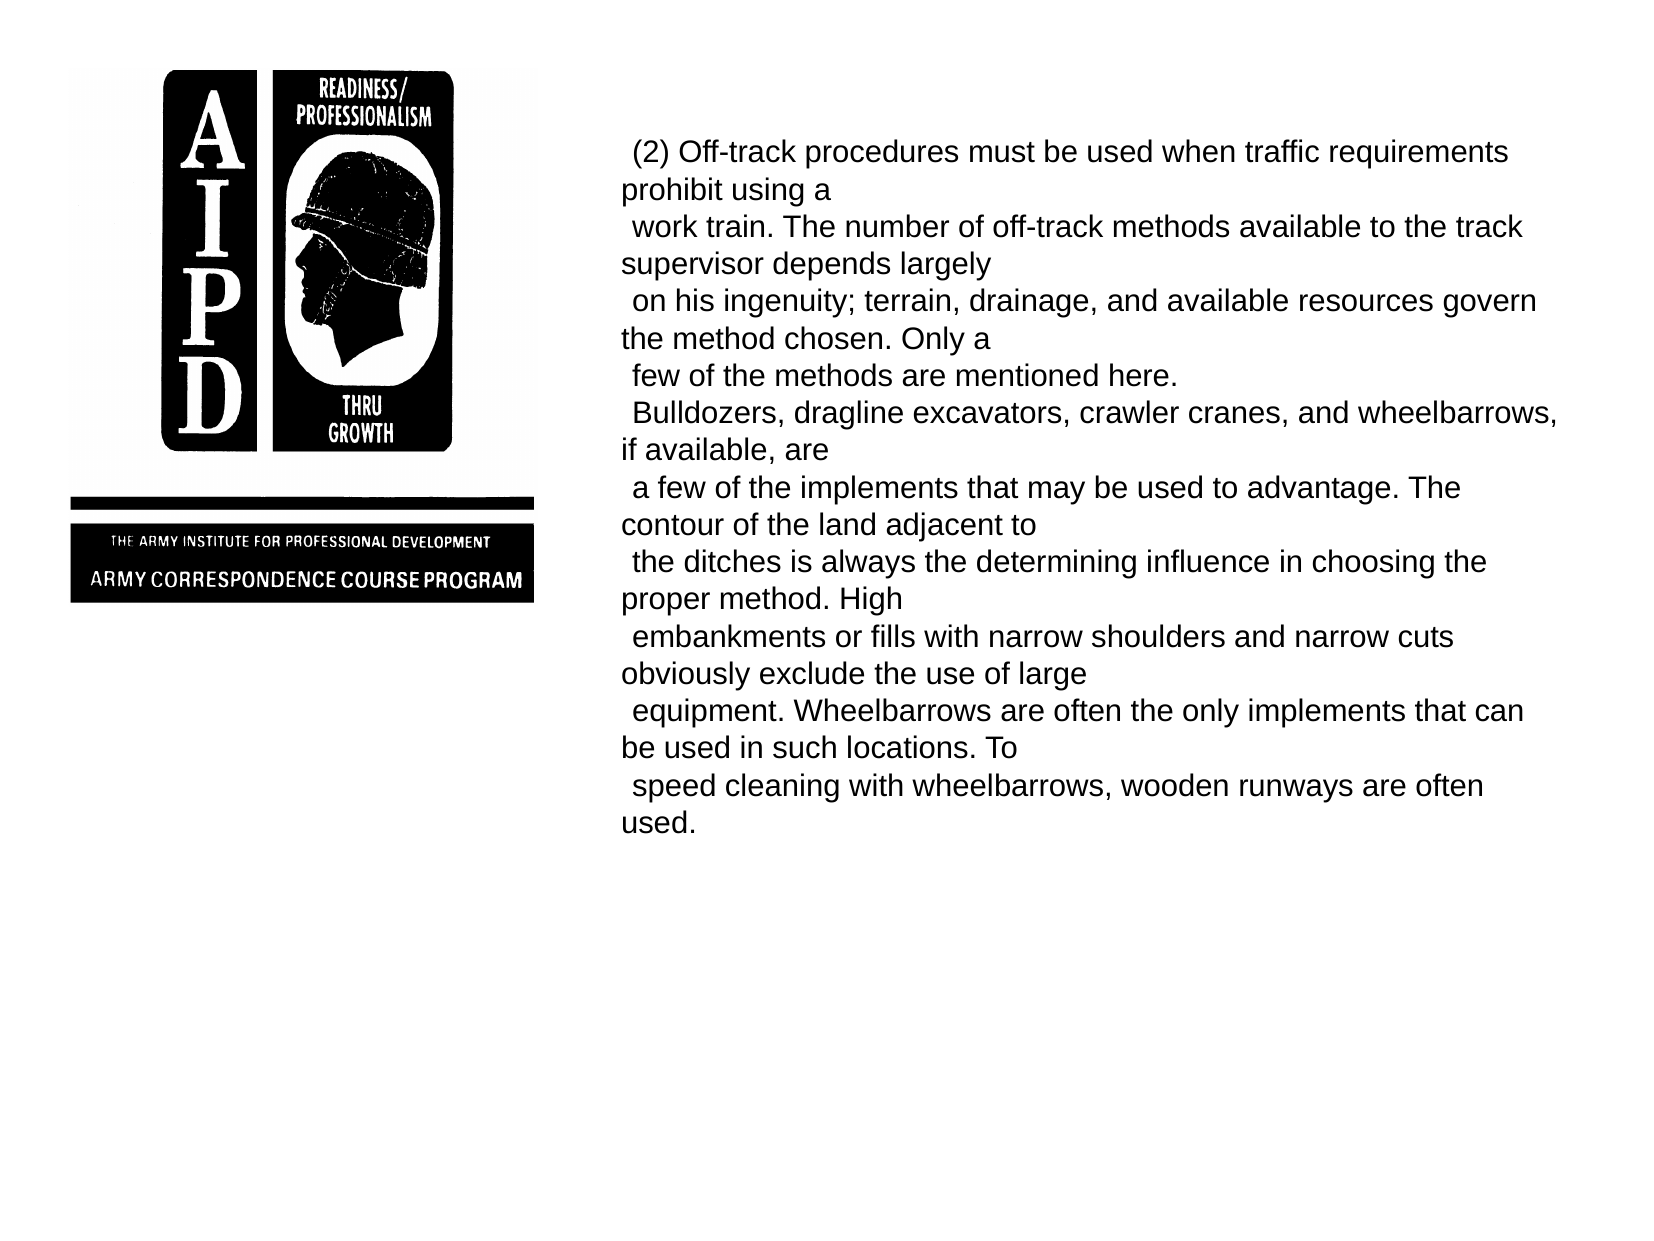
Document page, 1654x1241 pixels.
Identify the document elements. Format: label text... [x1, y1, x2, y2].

text_box (2) Off-track procedures must be used when traffic requirements prohibit using a work train. The number of off-track methods available to the track supervisor depends largely on his ingenuity; terrain, drainage, and available resources govern the method chosen. Only a few of the methods are mentioned here. Bulldozers, dragline excavators, crawler cranes, and wheelbarrows, if available, are a few of the implements that may be used to advantage. The contour of the land adjacent to the ditches is always the determining influence in choosing the proper method. High embankments or fills with narrow shoulders and narrow cuts obviously exclude the use of large equipment. Wheelbarrows are often the only implements that can be used in such locations. To speed cleaning with wheelbarrows, wooden runways are often used. [606, 124, 1580, 848]
picture [68, 68, 538, 607]
